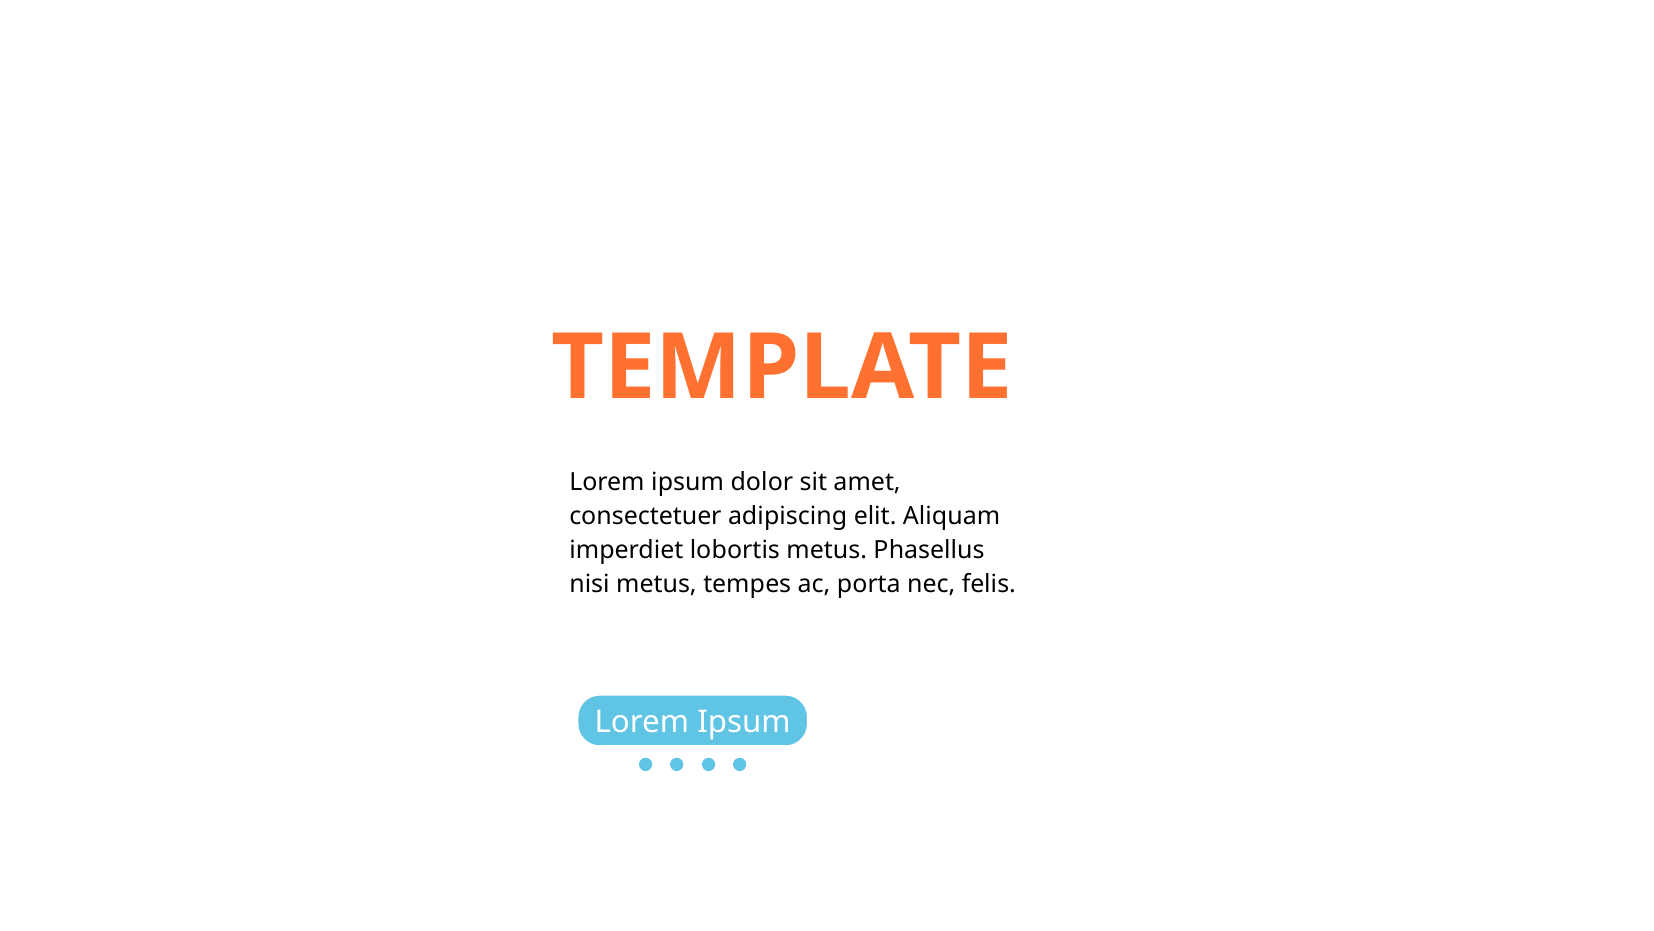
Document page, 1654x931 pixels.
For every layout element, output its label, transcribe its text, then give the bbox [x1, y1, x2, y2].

text_box [733, 757, 747, 771]
text_box [670, 757, 684, 771]
text_box Lorem Ipsum [579, 696, 806, 745]
text_box [702, 757, 716, 771]
text_box [639, 757, 653, 771]
text_box CANDY [530, 155, 1087, 361]
text_box TEMPLATE [536, 293, 1140, 434]
text_box Lorem ipsum dolor sit amet, consectetuer adipiscing elit. Aliquam imperdiet lobortis metus. Phasellus nisi metus, tempes ac, porta nec, felis. [554, 434, 1041, 608]
